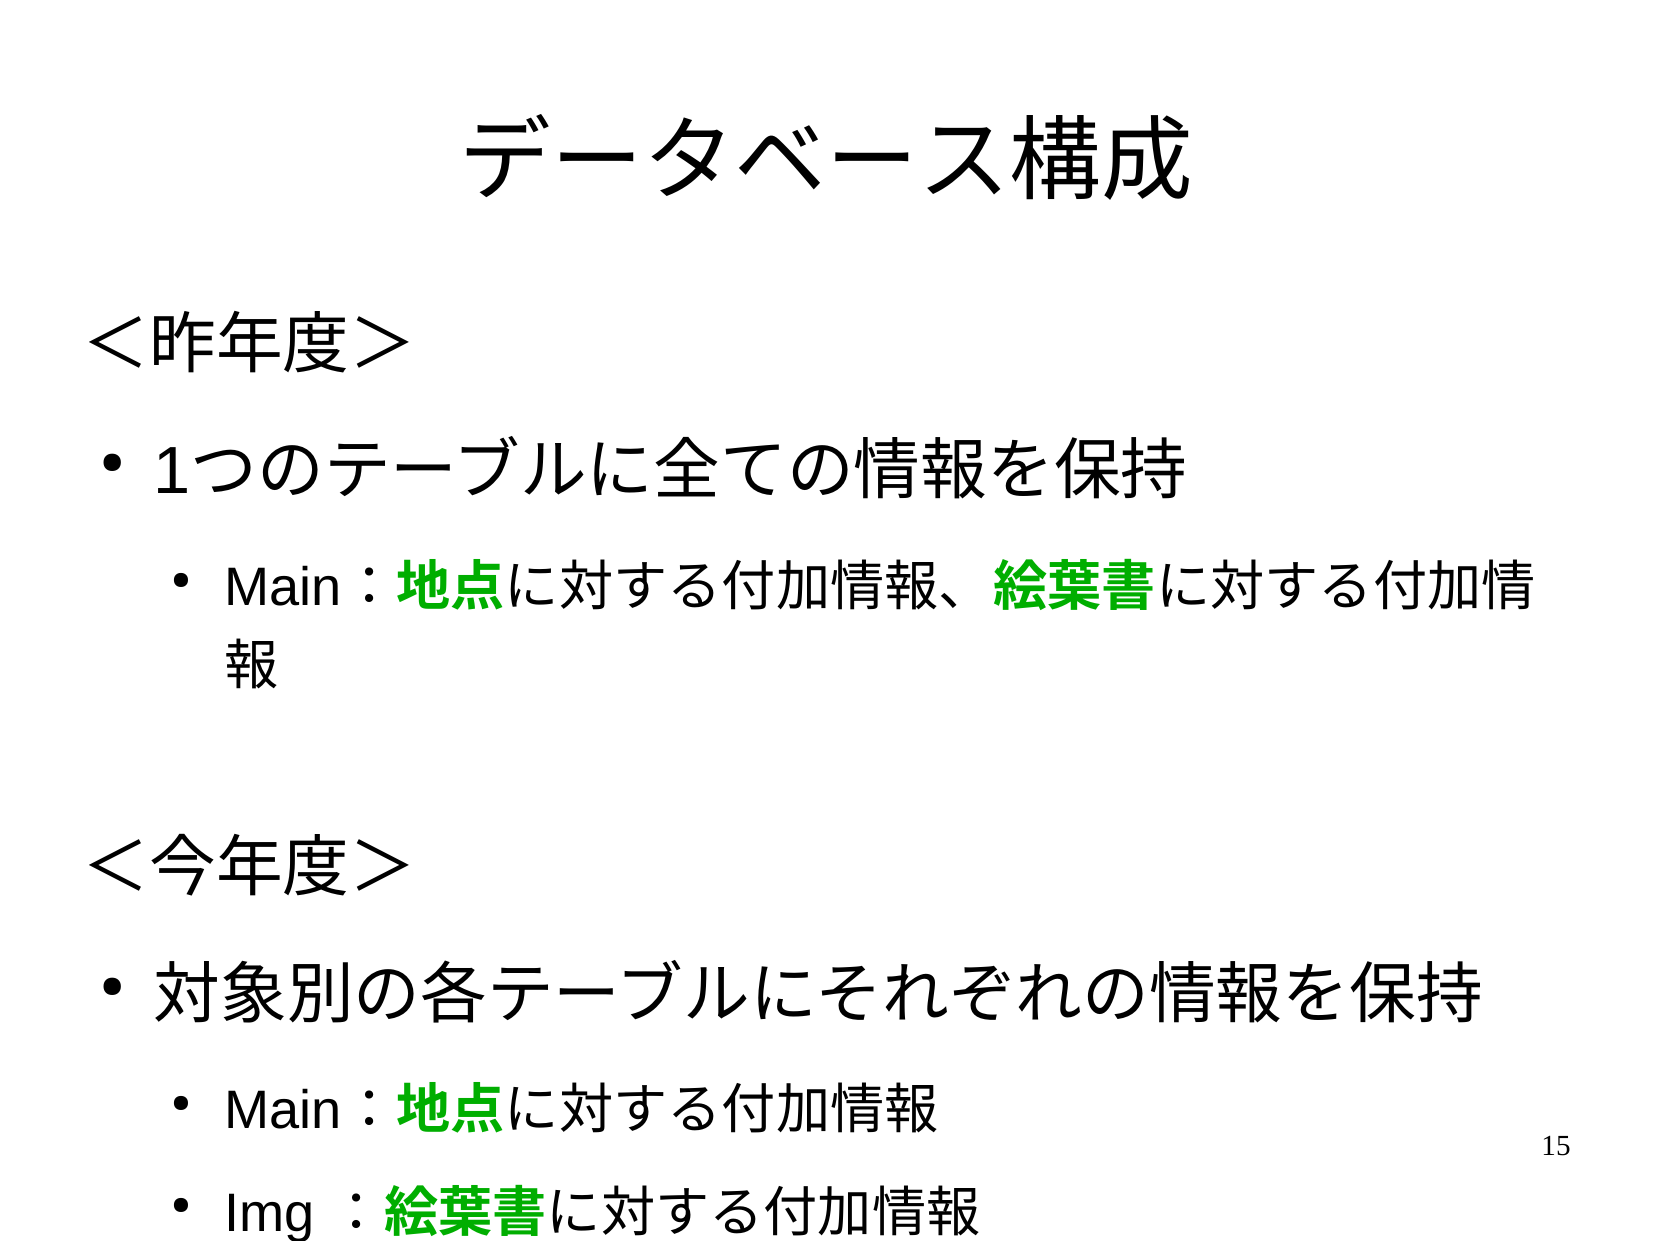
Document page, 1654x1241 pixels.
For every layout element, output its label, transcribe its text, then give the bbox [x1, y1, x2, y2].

title データベース構成 [82, 49, 1571, 257]
list ＜昨年度＞ 1つのテーブルに全ての情報を保持 Main：地点に対する付加情報、絵葉書に対する付加情報 ＜今年度＞ 対象別の各テーブルにそれぞれの情報を保持 Main：地点に対する付加情報 Img ：絵葉書に対する付加情報 Era ：時代に対する付加情報 [82, 290, 1571, 1109]
